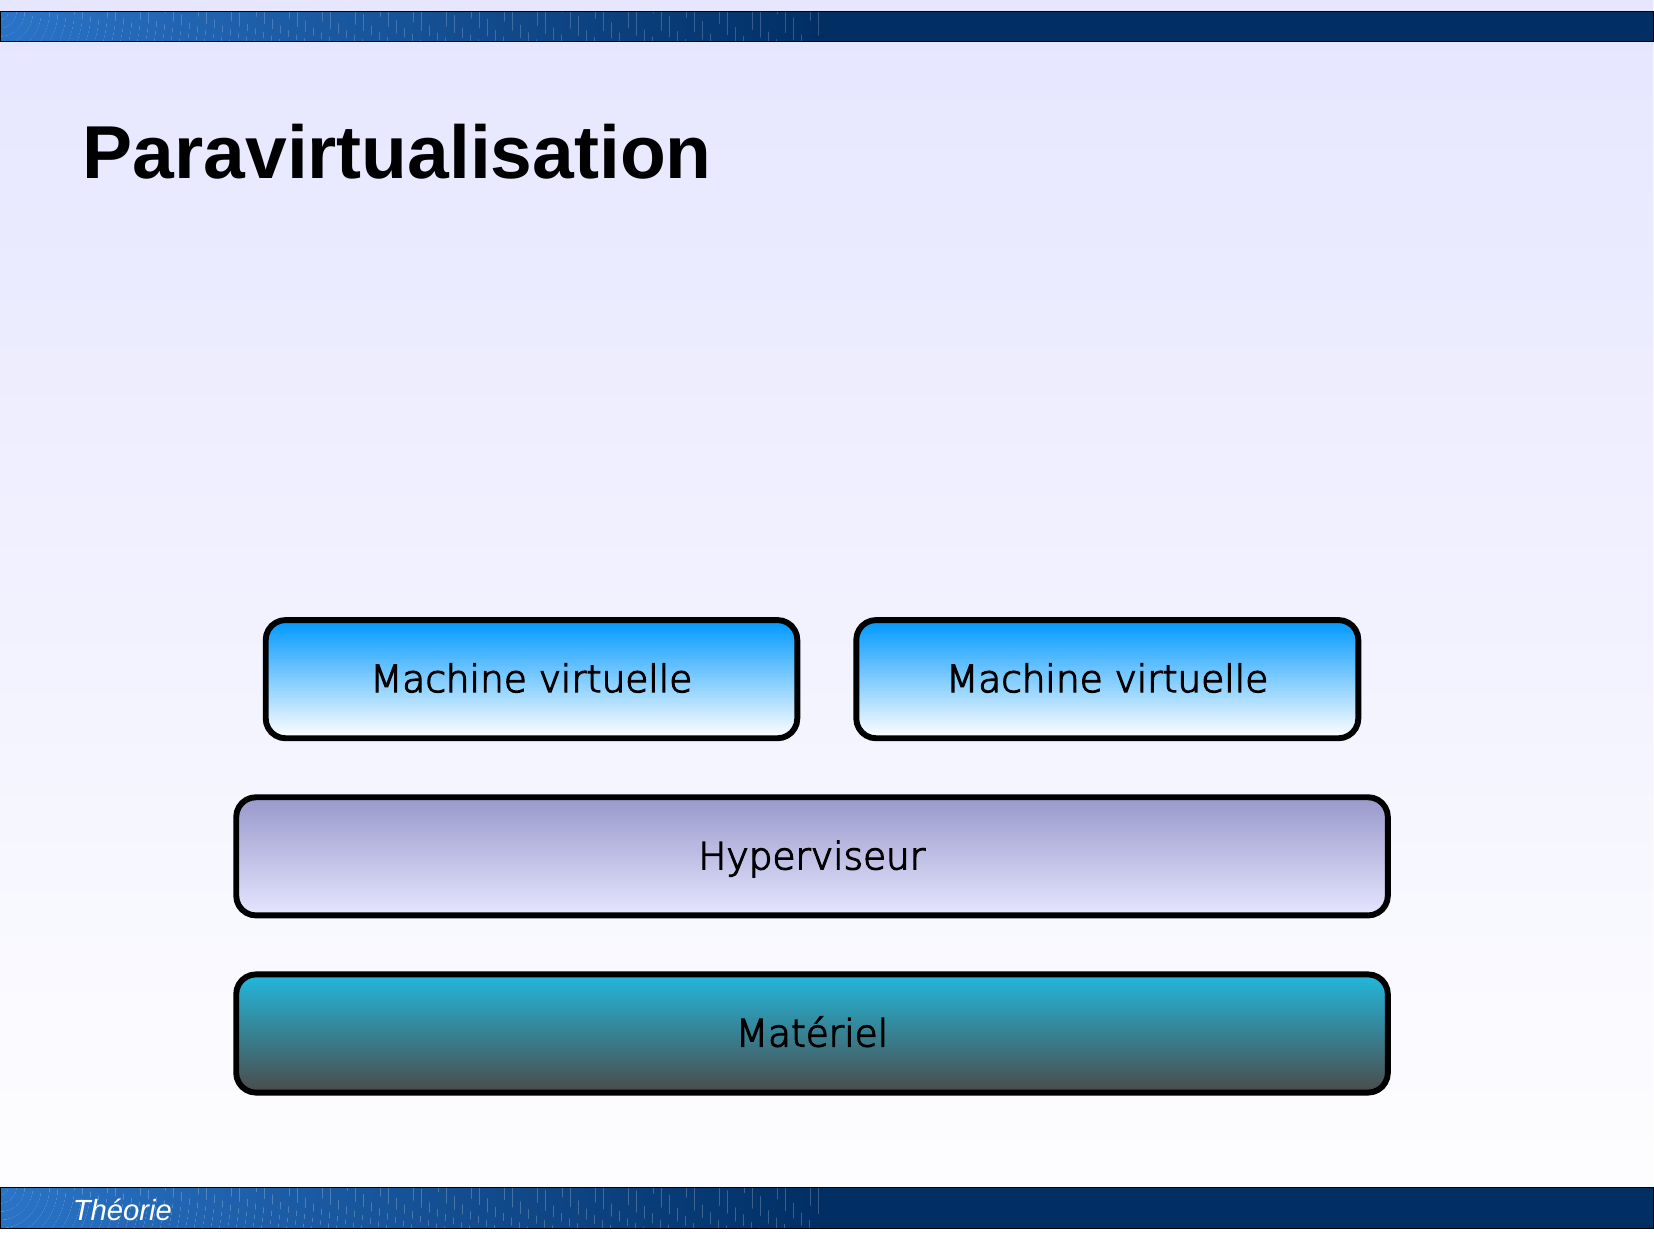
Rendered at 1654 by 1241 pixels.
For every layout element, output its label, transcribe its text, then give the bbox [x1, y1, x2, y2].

text_box Théorie [58, 1186, 406, 1235]
text_box Machine virtuelle [265, 620, 798, 739]
text_box Machine virtuelle [856, 620, 1359, 739]
text_box Hyperviseur [236, 797, 1388, 916]
title Paravirtualisation [82, 49, 1571, 257]
text_box Matériel [236, 974, 1388, 1093]
